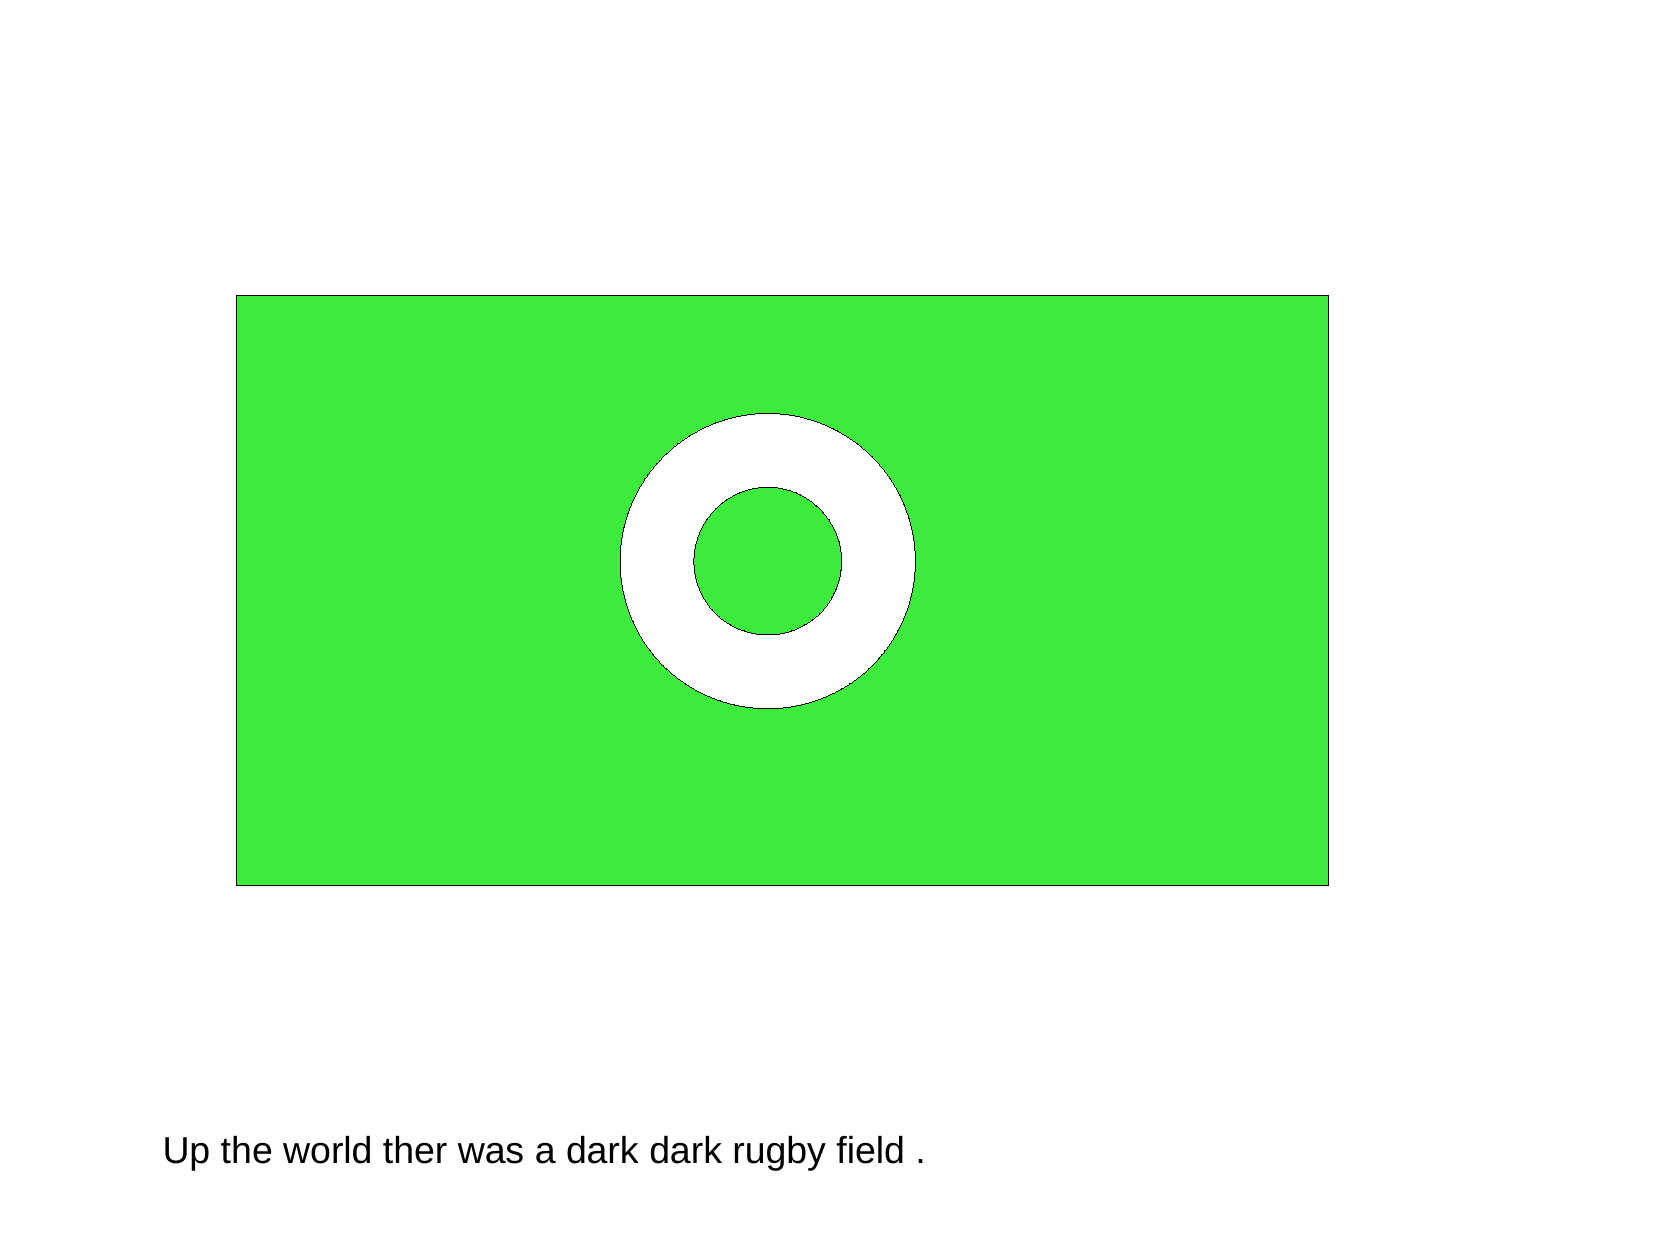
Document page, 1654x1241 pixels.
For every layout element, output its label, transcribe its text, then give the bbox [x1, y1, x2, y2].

text_box [236, 295, 1329, 886]
text_box Up the world ther was a dark dark rugby field . [147, 1122, 1123, 1179]
